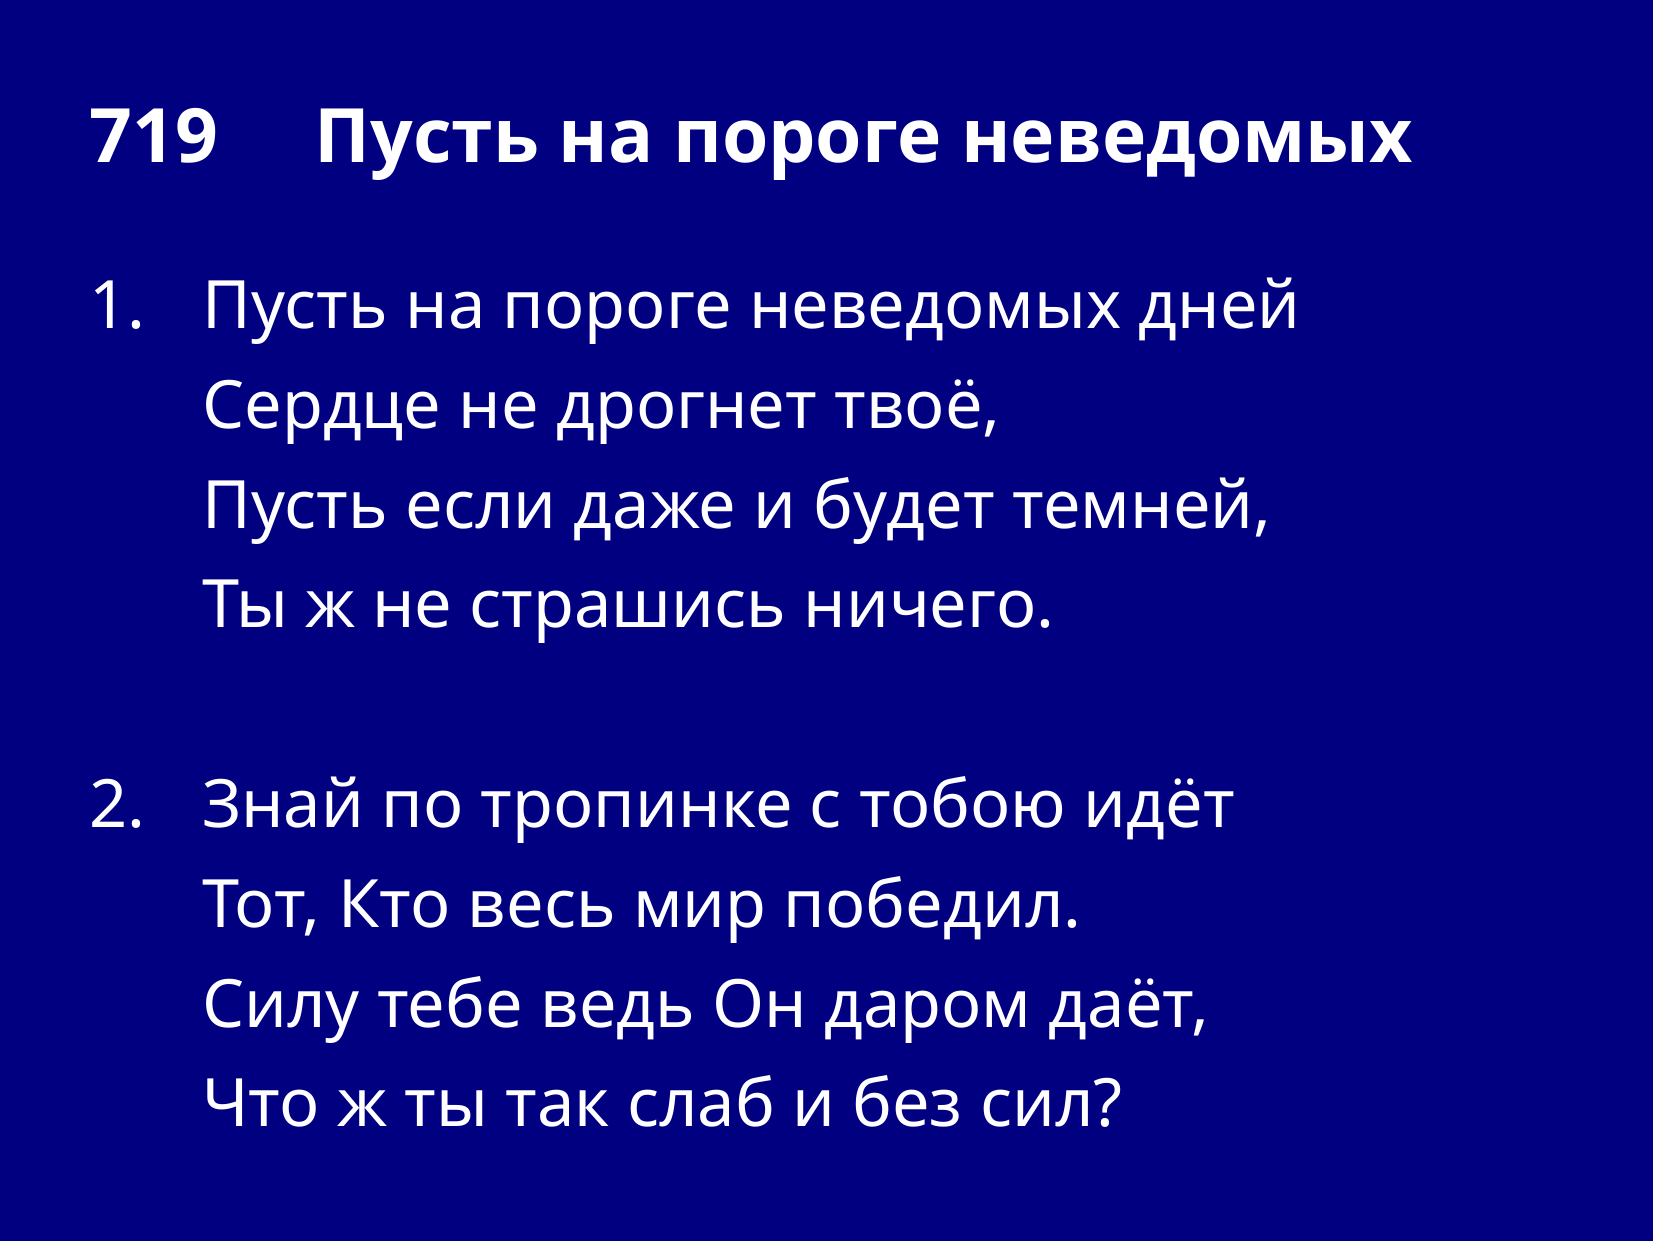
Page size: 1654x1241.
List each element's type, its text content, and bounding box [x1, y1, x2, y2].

text_box 1. Пусть на пороге неведомых дней Сердце не дрогнет твоё, Пусть если даже и будет темней, Ты ж не страшись ничего. 2. Знай по тропинке с тобою идёт Тот, Кто весь мир победил. Силу тебе ведь Он даром даёт, Что ж ты так слаб и без сил? [75, 188, 1576, 1163]
text_box 719 Пусть на пороге неведомых [75, 75, 1576, 188]
